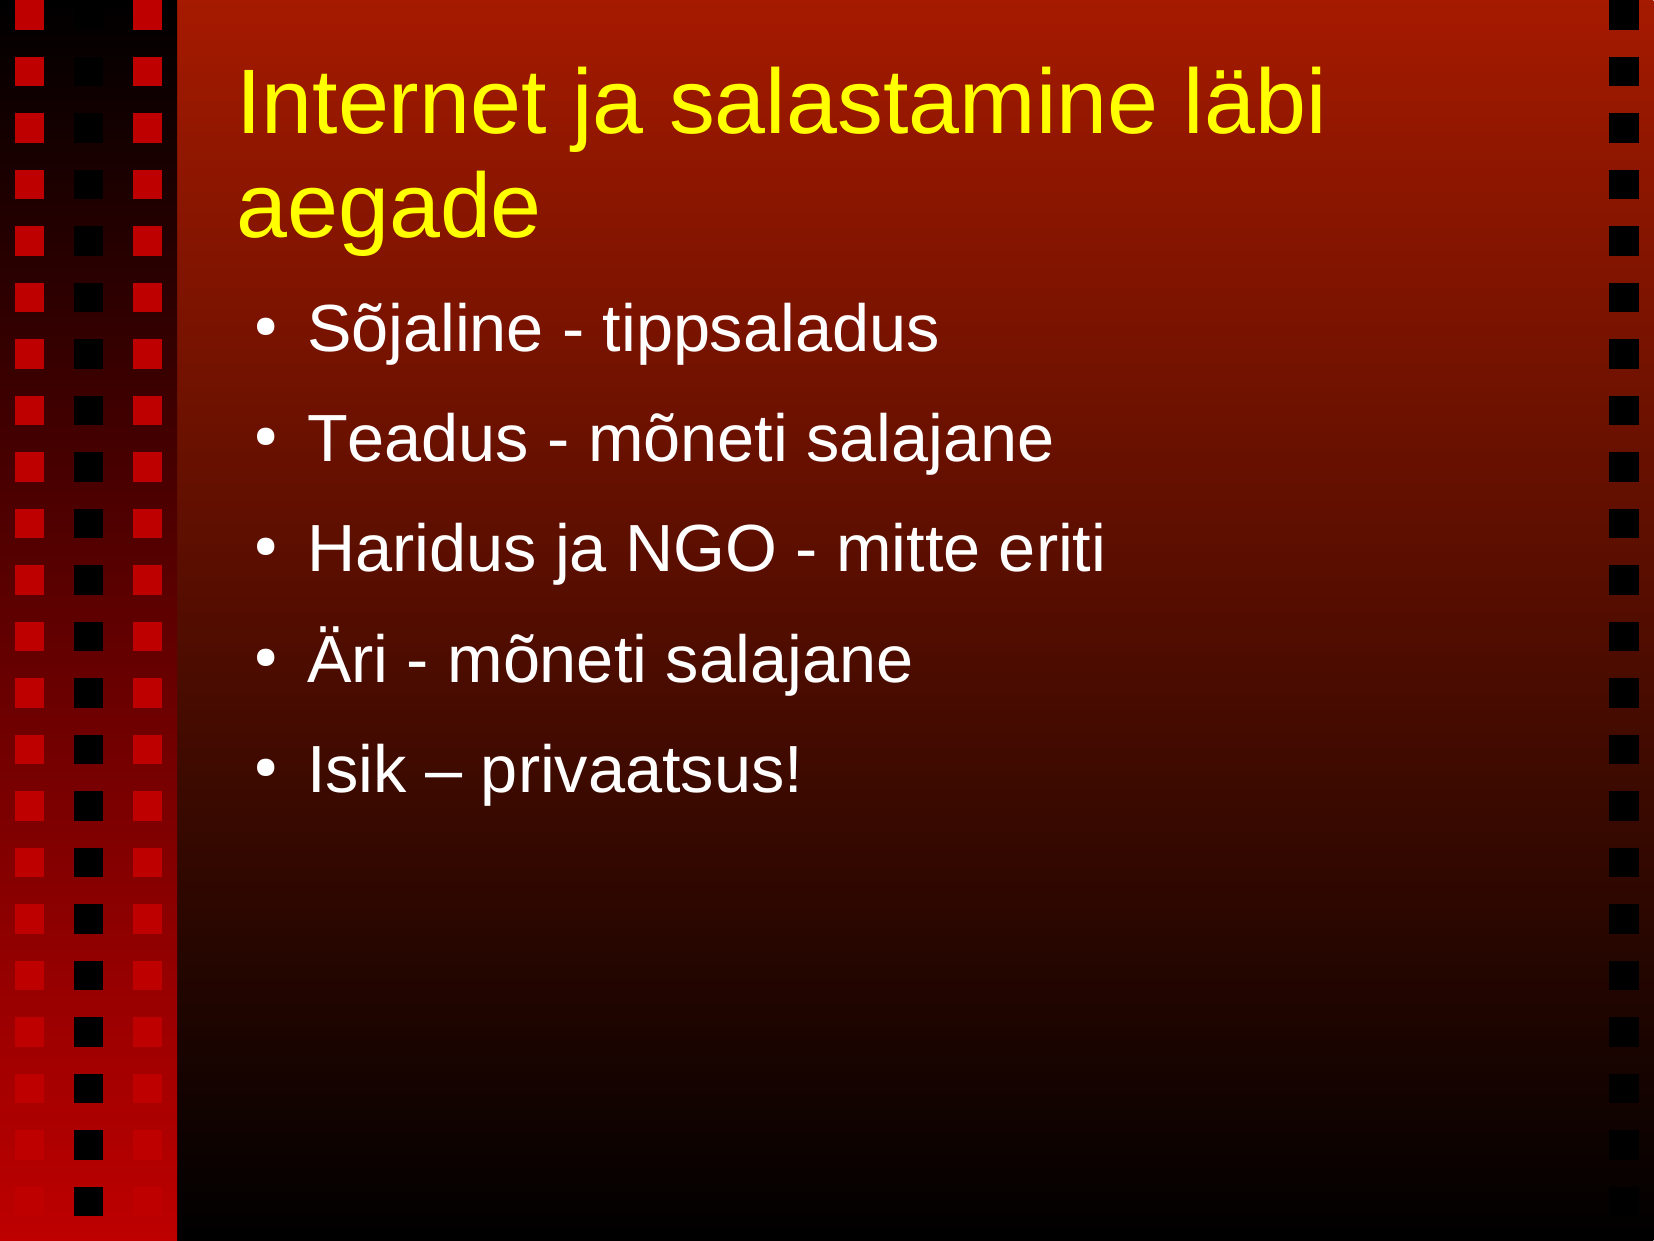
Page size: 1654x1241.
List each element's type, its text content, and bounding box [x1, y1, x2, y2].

list Sõjaline - tippsaladus Teadus - mõneti salajane Haridus ja NGO - mitte eriti Äri - mõneti salajane Isik – privaatsus! [236, 290, 1571, 1109]
title Internet ja salastamine läbi aegade [236, 49, 1571, 257]
